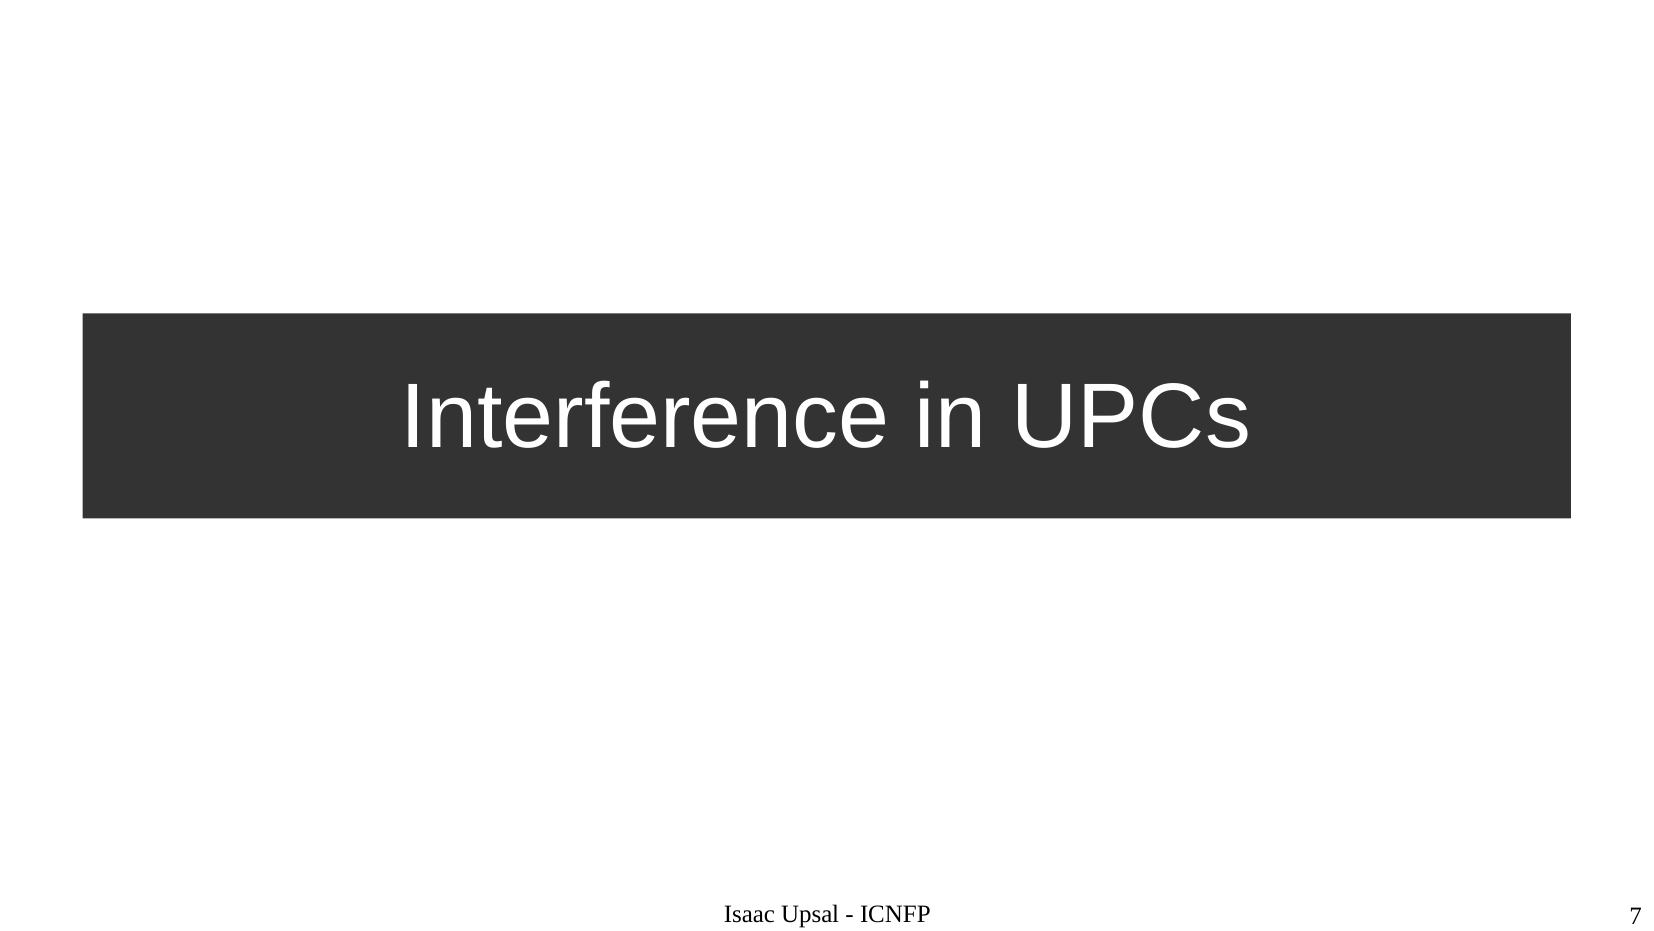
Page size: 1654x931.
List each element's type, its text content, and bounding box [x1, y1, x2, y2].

title Interference in UPCs [82, 313, 1571, 519]
